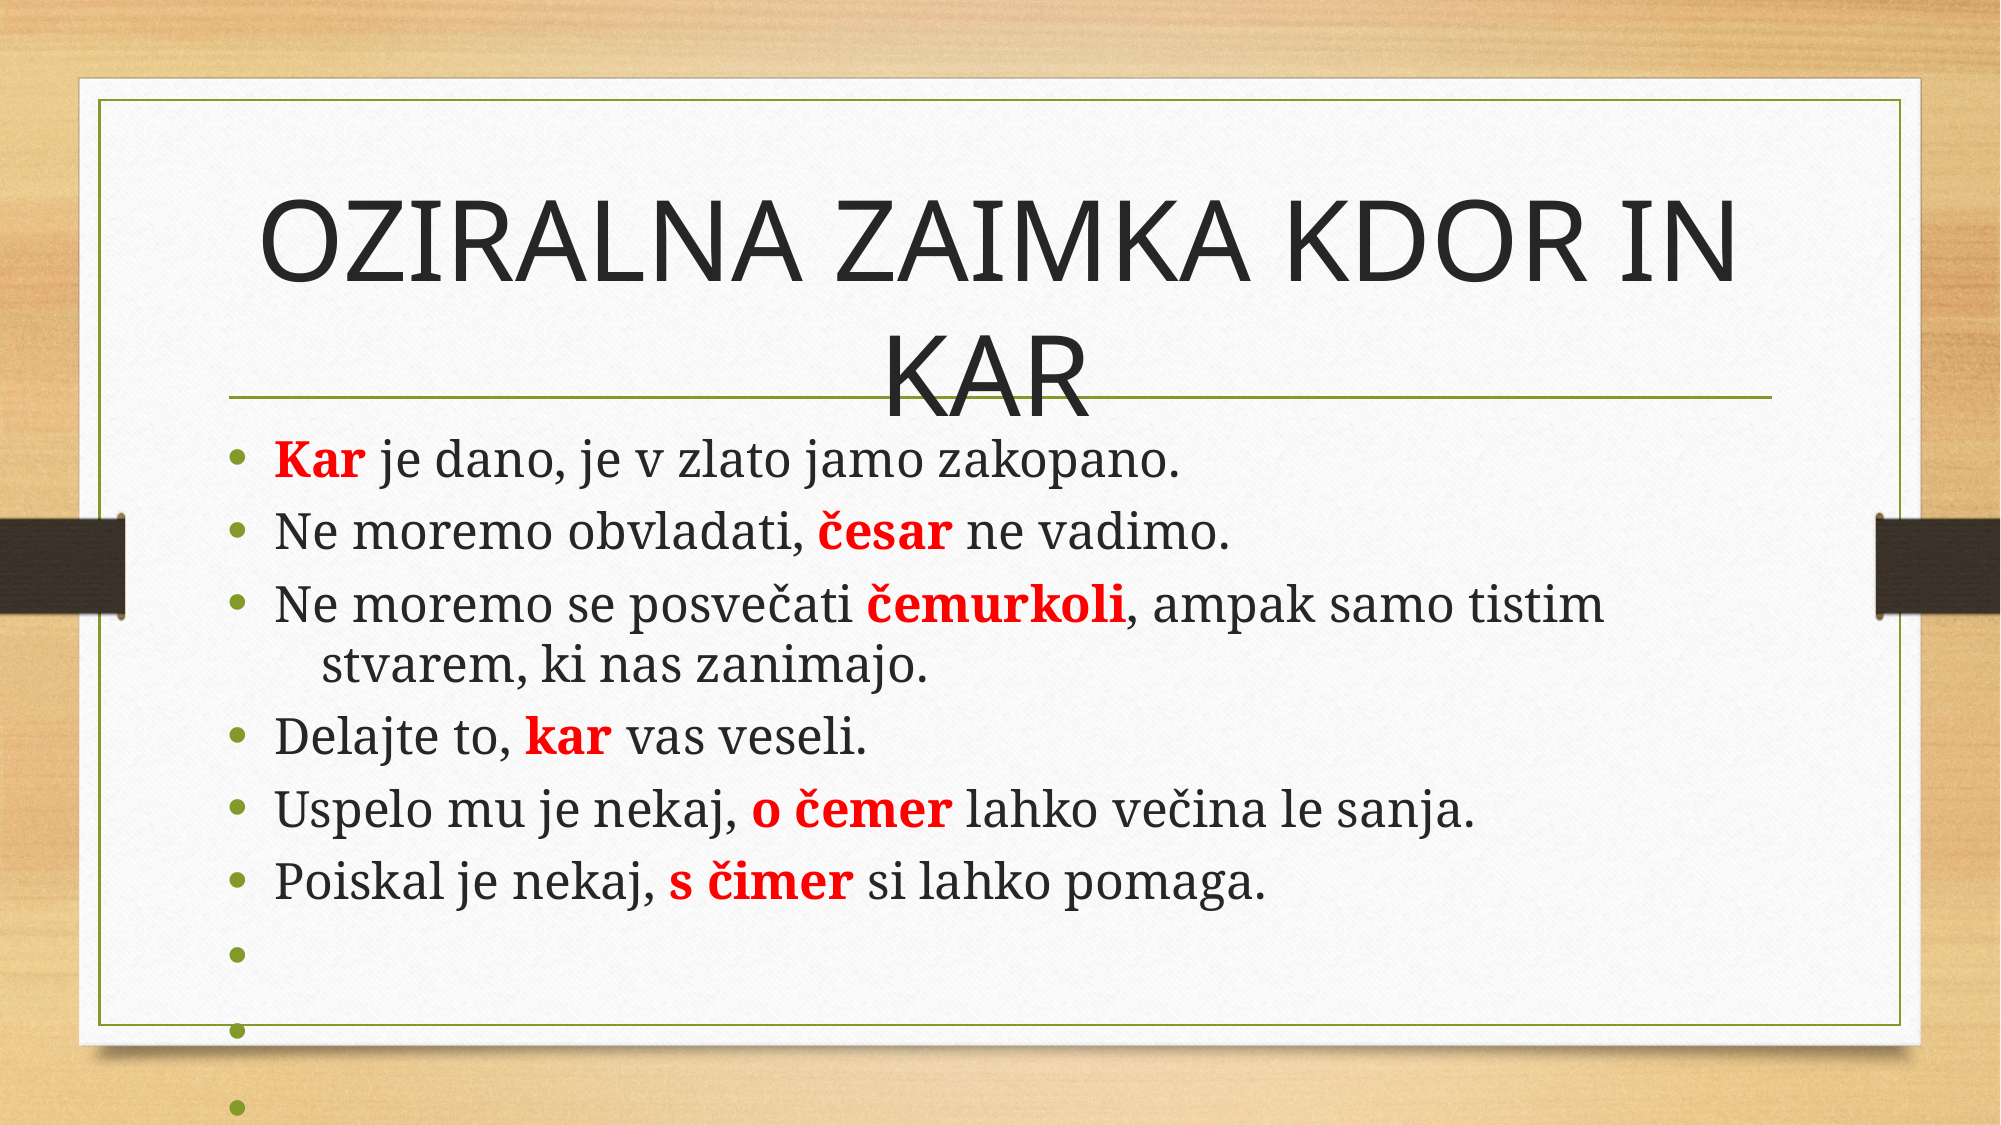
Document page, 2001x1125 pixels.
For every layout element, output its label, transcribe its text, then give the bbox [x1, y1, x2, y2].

list Kar je dano, je v zlato jamo zakopano. Ne moremo obvladati, česar ne vadimo. Ne moremo se posvečati čemurkoli, ampak samo tistim stvarem, ki nas zanimajo. Delajte to, kar vas veseli. Uspelo mu je nekaj, o čemer lahko večina le sanja. Poiskal je nekaj, s čimer si lahko pomaga. [212, 419, 1788, 1055]
title OZIRALNA ZAIMKA KDOR IN KAR [212, 161, 1788, 376]
